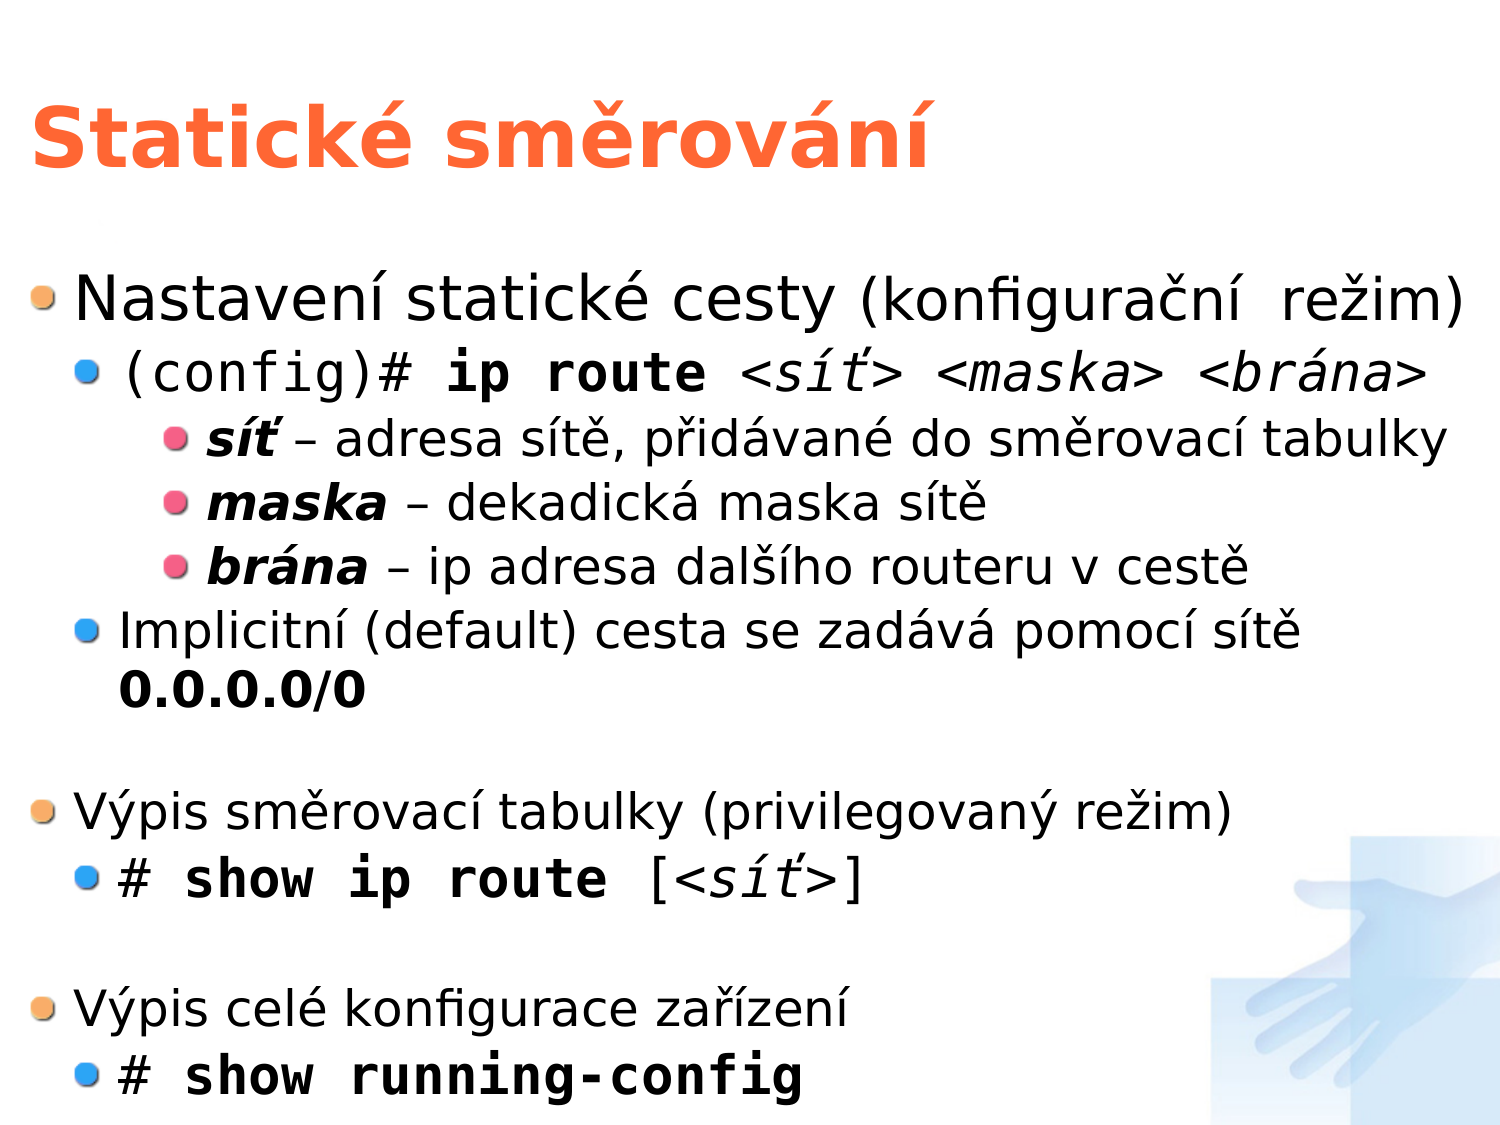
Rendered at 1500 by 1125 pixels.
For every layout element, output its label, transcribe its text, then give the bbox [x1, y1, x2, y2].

list Nastavení statické cesty (konfigurační režim) (config)# ip route <síť> <maska> <brána> síť – adresa sítě, přidávané do směrovací tabulky maska – dekadická maska sítě brána – ip adresa dalšího routeru v cestě Implicitní (default) cesta se zadává pomocí sítě 0.0.0.0/0 Výpis směrovací tabulky (privilegovaný režim) # show ip route [<síť>] Výpis celé konfigurace zařízení # show running-config [29, 262, 1477, 1119]
title Statické směrování [29, 21, 1477, 257]
picture [0, 0, 1500, 1125]
